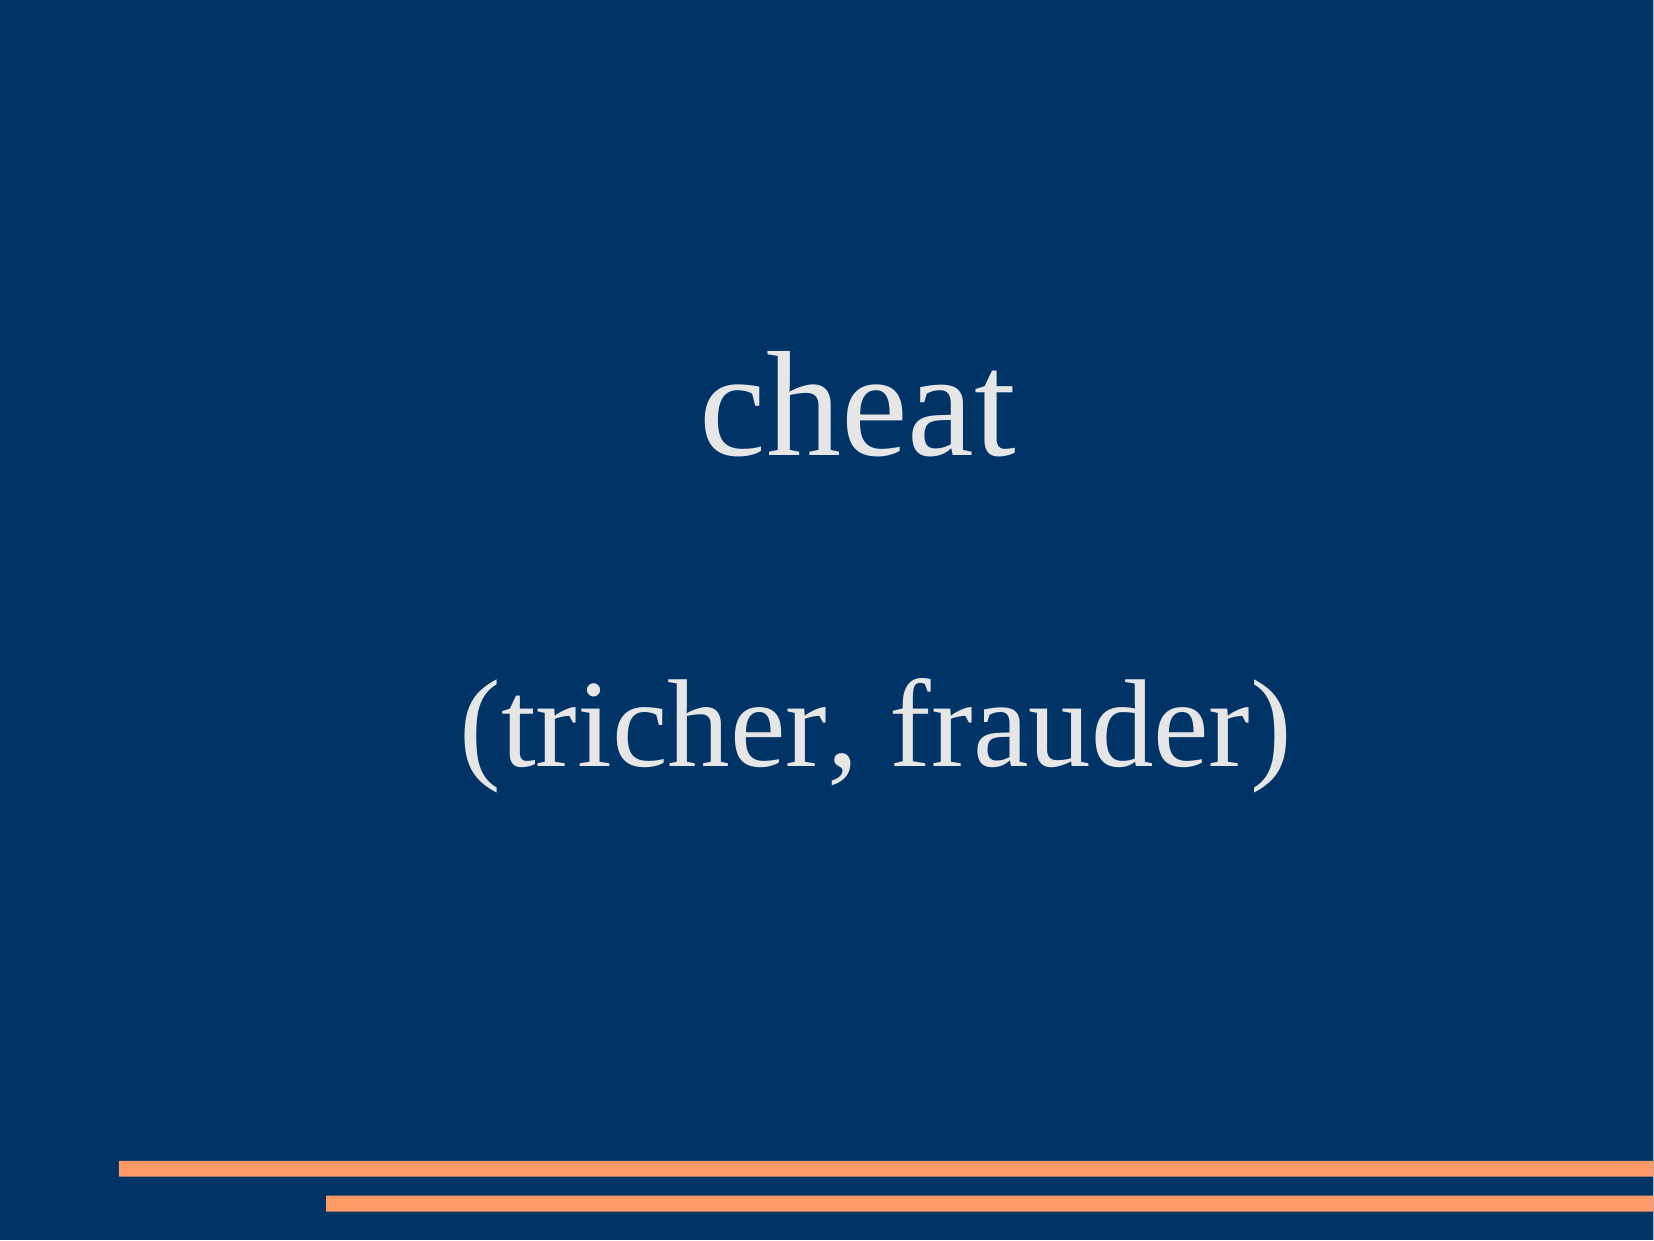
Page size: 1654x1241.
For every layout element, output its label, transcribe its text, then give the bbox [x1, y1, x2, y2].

list cheat (tricher, frauder) [121, 322, 1561, 1132]
